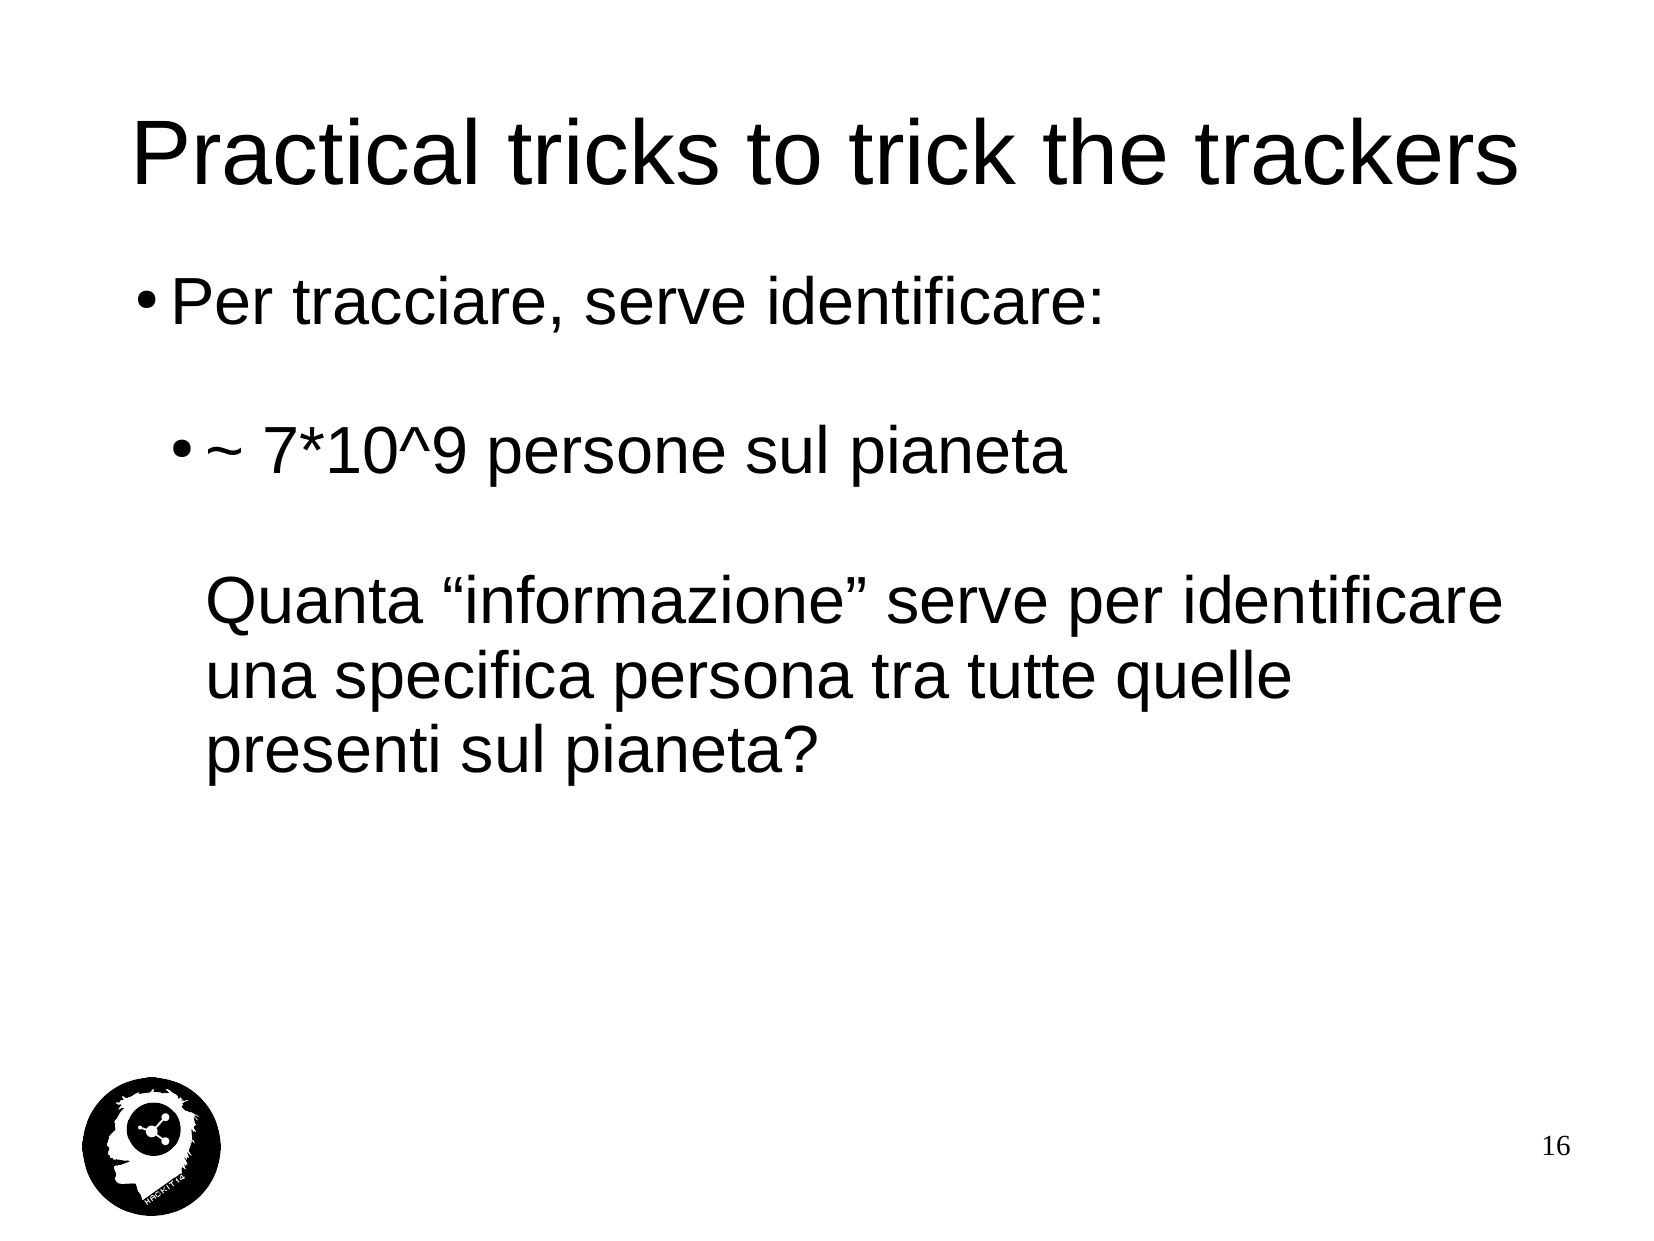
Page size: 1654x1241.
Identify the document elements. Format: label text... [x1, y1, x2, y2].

title Practical tricks to trick the trackers [82, 49, 1571, 257]
picture [82, 1077, 221, 1216]
text_box Per tracciare, serve identificare: ~ 7*10^9 persone sul pianeta Quanta “informazione” serve per identificare una specifica persona tra tutte quelle presenti sul pianeta? [120, 256, 1531, 795]
